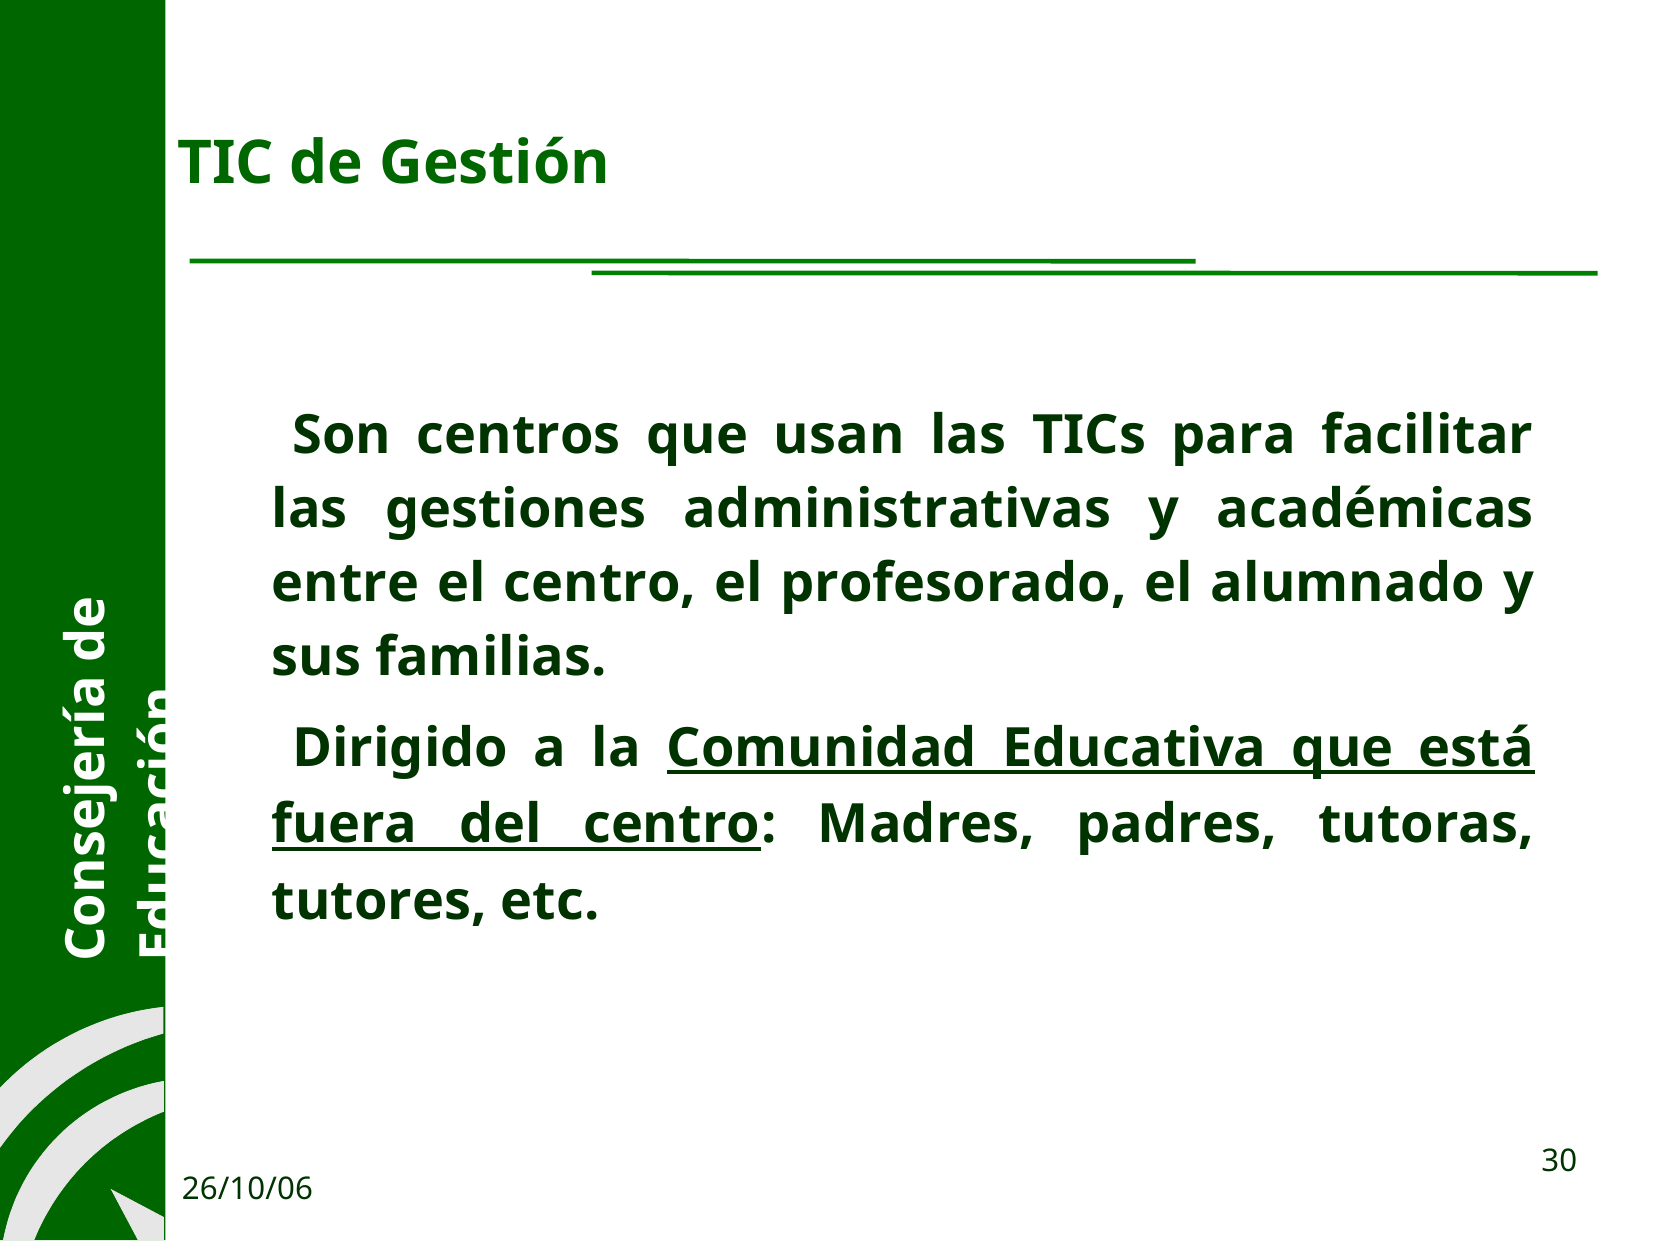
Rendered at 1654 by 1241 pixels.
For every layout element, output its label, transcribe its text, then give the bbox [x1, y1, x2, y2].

title TIC de Gestión [177, 49, 1572, 257]
list Son centros que usan las TICs para facilitar las gestiones administrativas y académicas entre el centro, el profesorado, el alumnado y sus familias. Dirigido a la Comunidad Educativa que está fuera del centro: Madres, padres, tutoras, tutores, etc. [271, 395, 1536, 1110]
